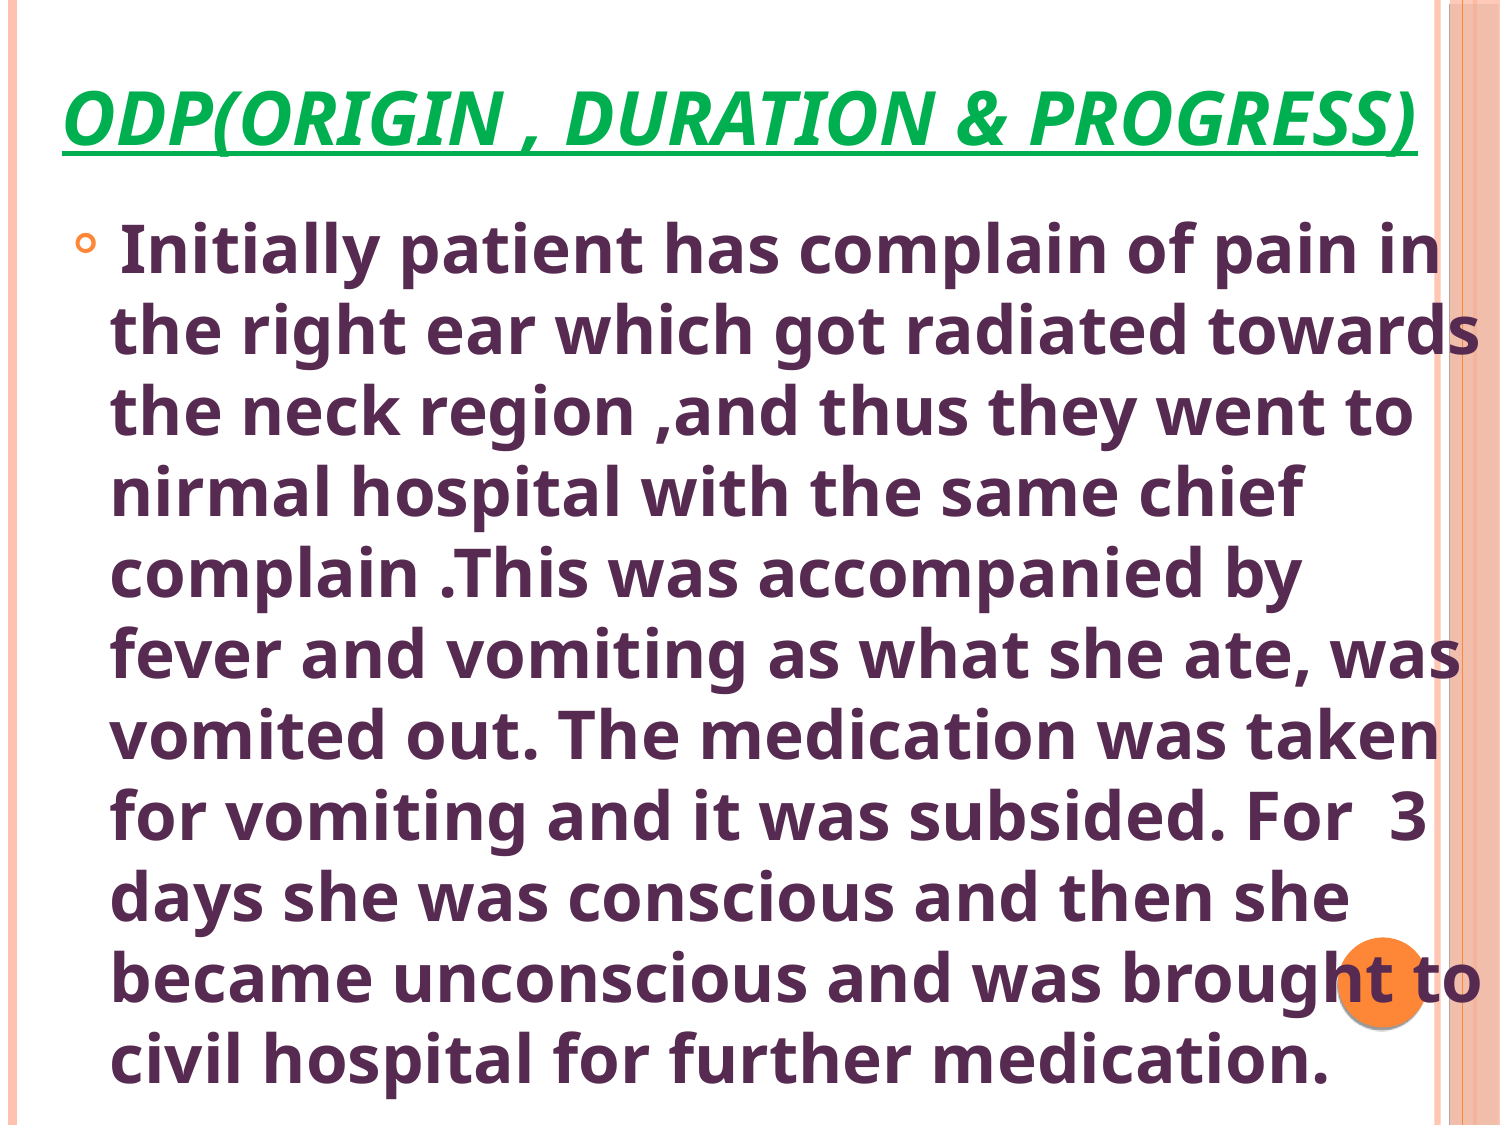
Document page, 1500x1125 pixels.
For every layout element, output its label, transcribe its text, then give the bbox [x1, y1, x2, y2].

title ODP(origin , duration & progress) [46, 70, 1500, 258]
list Initially patient has complain of pain in the right ear which got radiated towards the neck region ,and thus they went to nirmal hospital with the same chief complain .This was accompanied by fever and vomiting as what she ate, was vomited out. The medication was taken for vomiting and it was subsided. For 3 days she was conscious and then she became unconscious and was brought to civil hospital for further medication. [58, 199, 1500, 1125]
